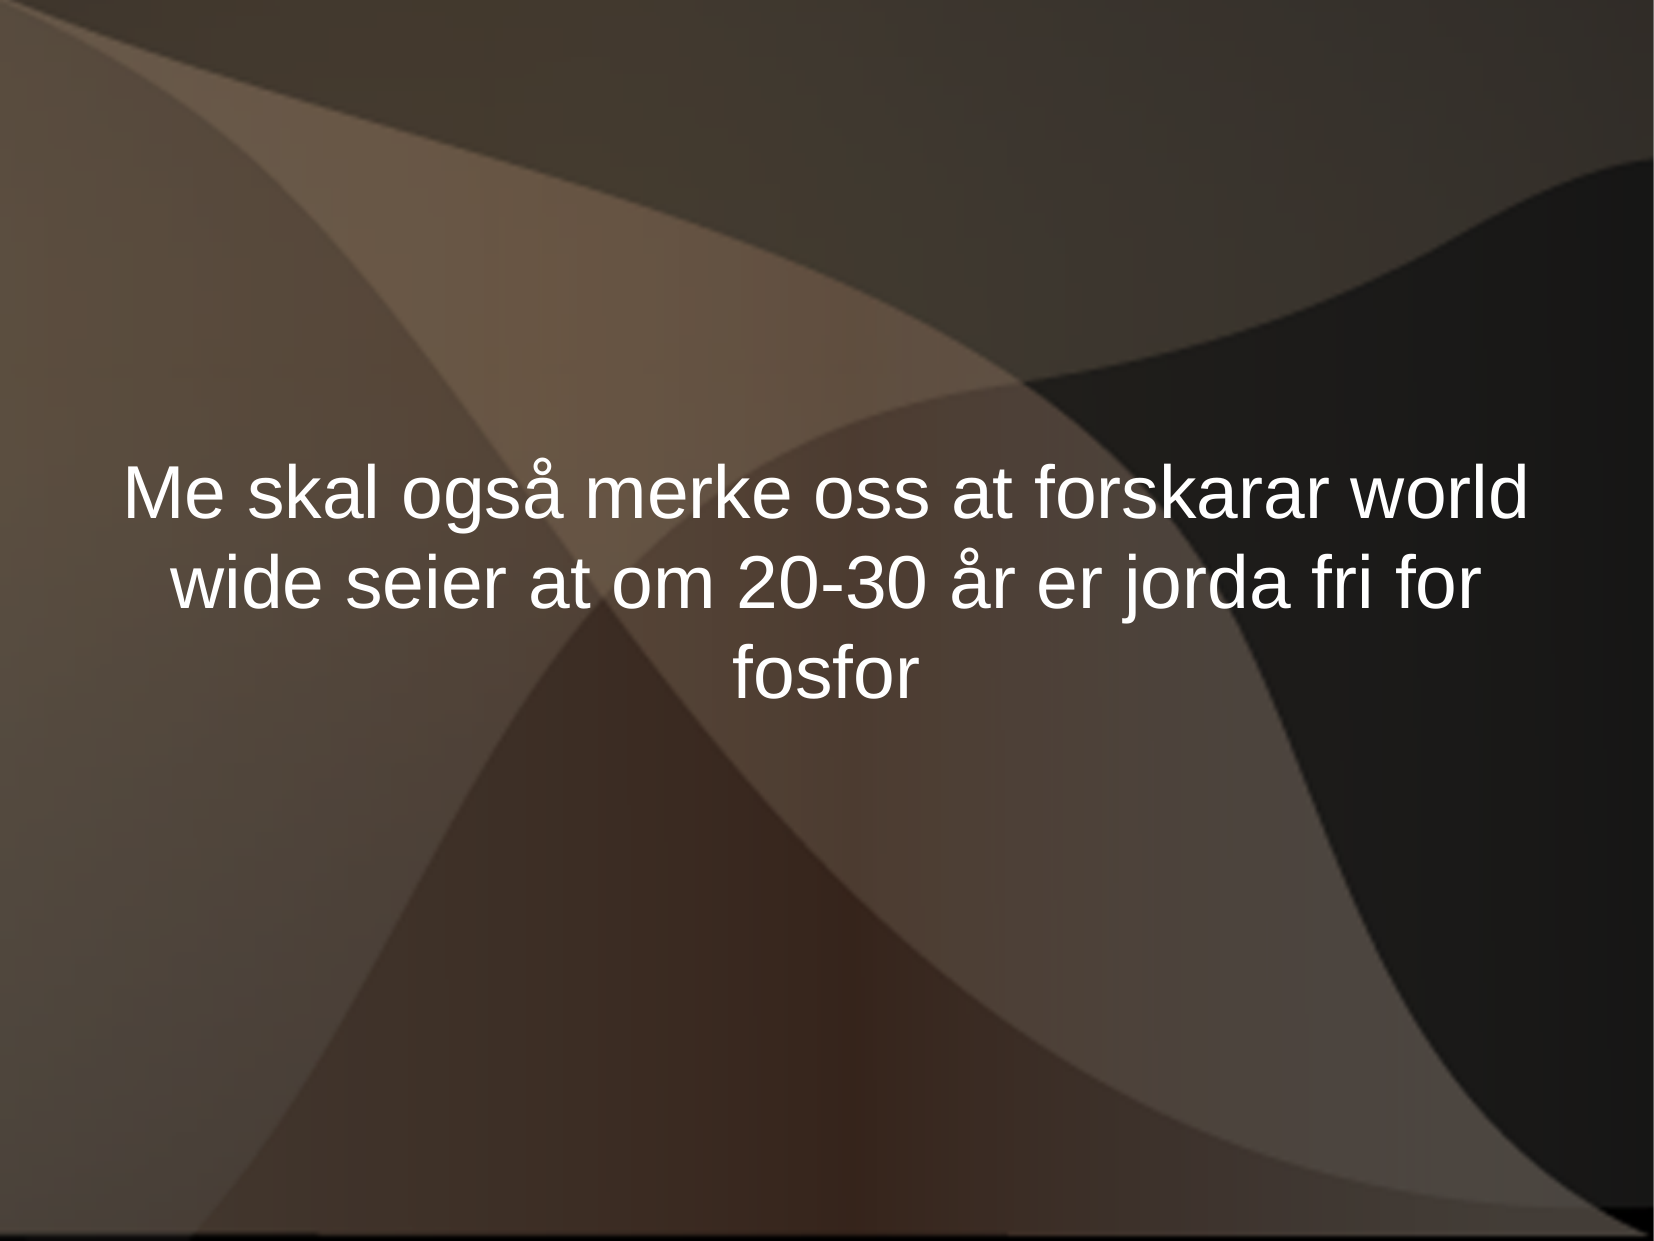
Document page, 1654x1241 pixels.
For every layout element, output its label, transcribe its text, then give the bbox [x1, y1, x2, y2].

subtitle Me skal også merke oss at forskarar world wide seier at om 20-30 år er jorda fri for fosfor [82, 49, 1571, 1109]
